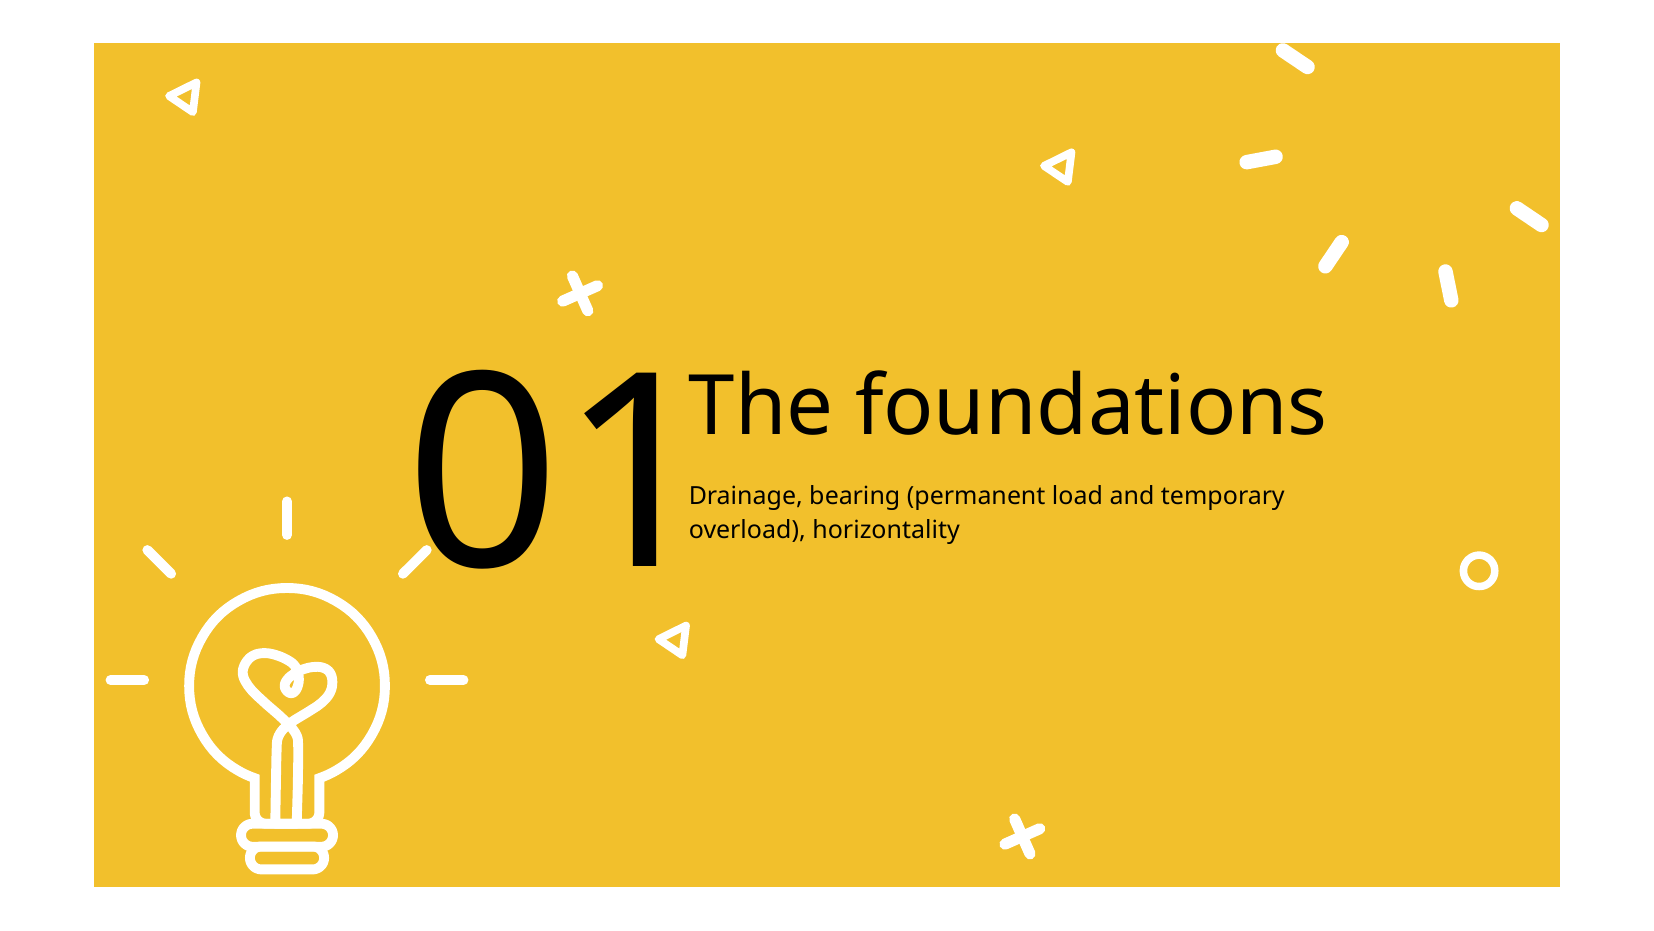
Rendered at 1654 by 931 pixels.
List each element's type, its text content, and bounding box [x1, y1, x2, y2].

title The foundations [751, 345, 1409, 459]
text_box Drainage, bearing (permanent load and temporary overload), horizontality [751, 460, 1349, 564]
title 01 [405, 276, 751, 646]
